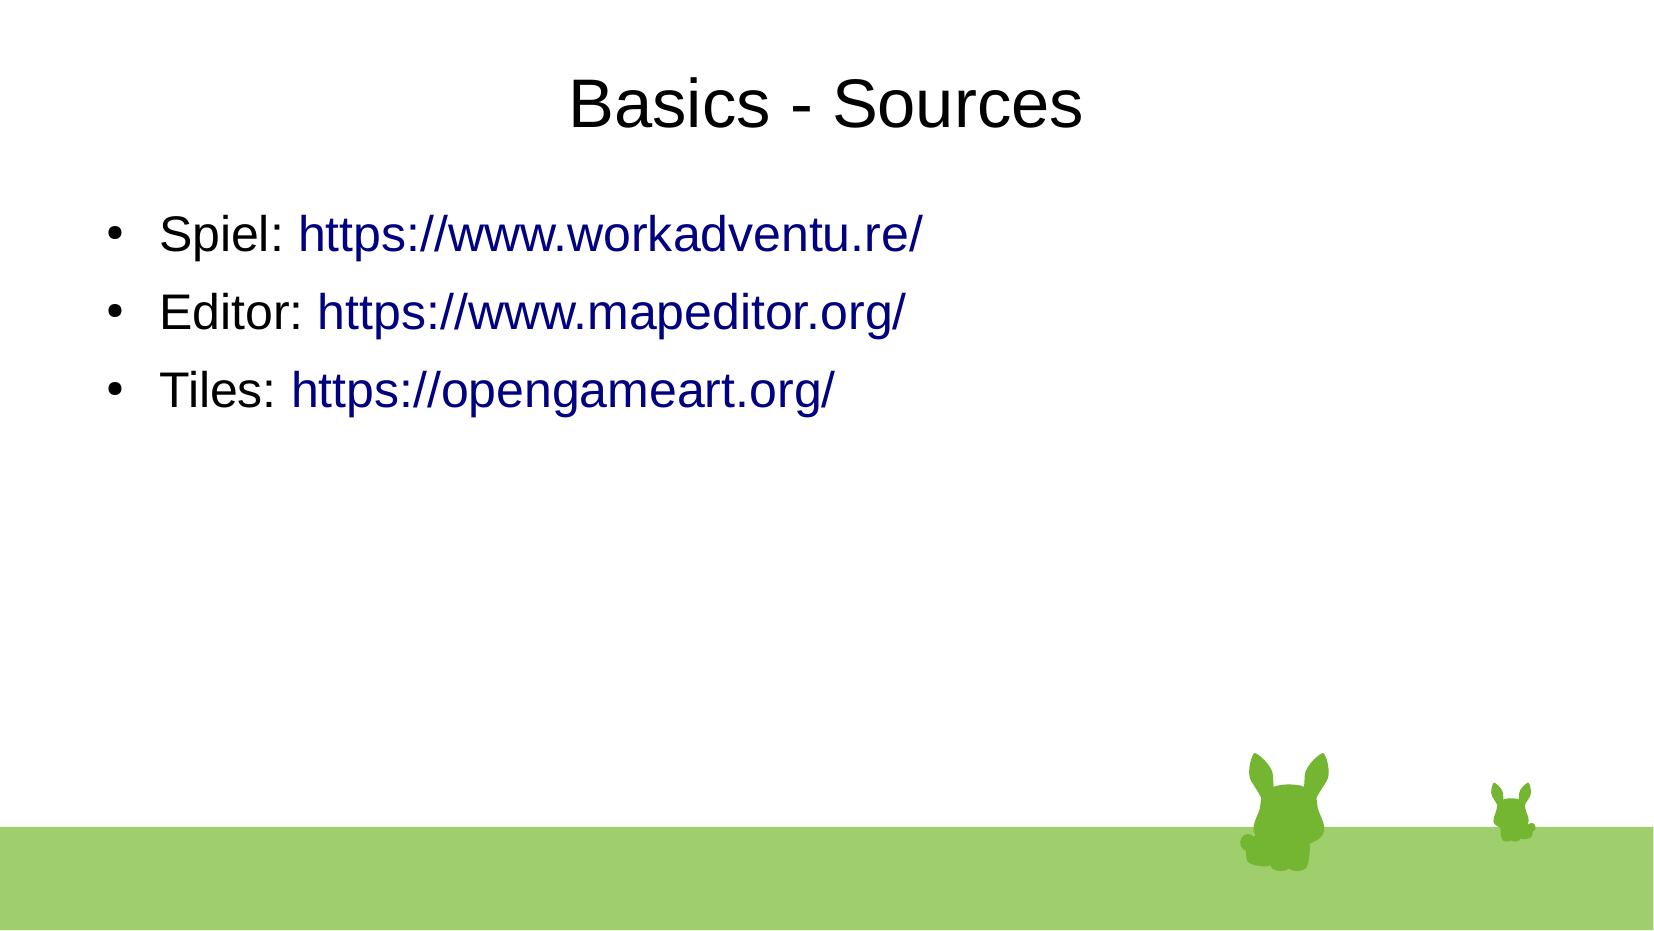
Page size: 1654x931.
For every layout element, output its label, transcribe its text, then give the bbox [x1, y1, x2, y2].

list Spiel: https://www.workadventu.re/ Editor: https://www.mapeditor.org/ Tiles: https://opengameart.org/ [88, 206, 1565, 739]
title Basics - Sources [88, 29, 1565, 178]
